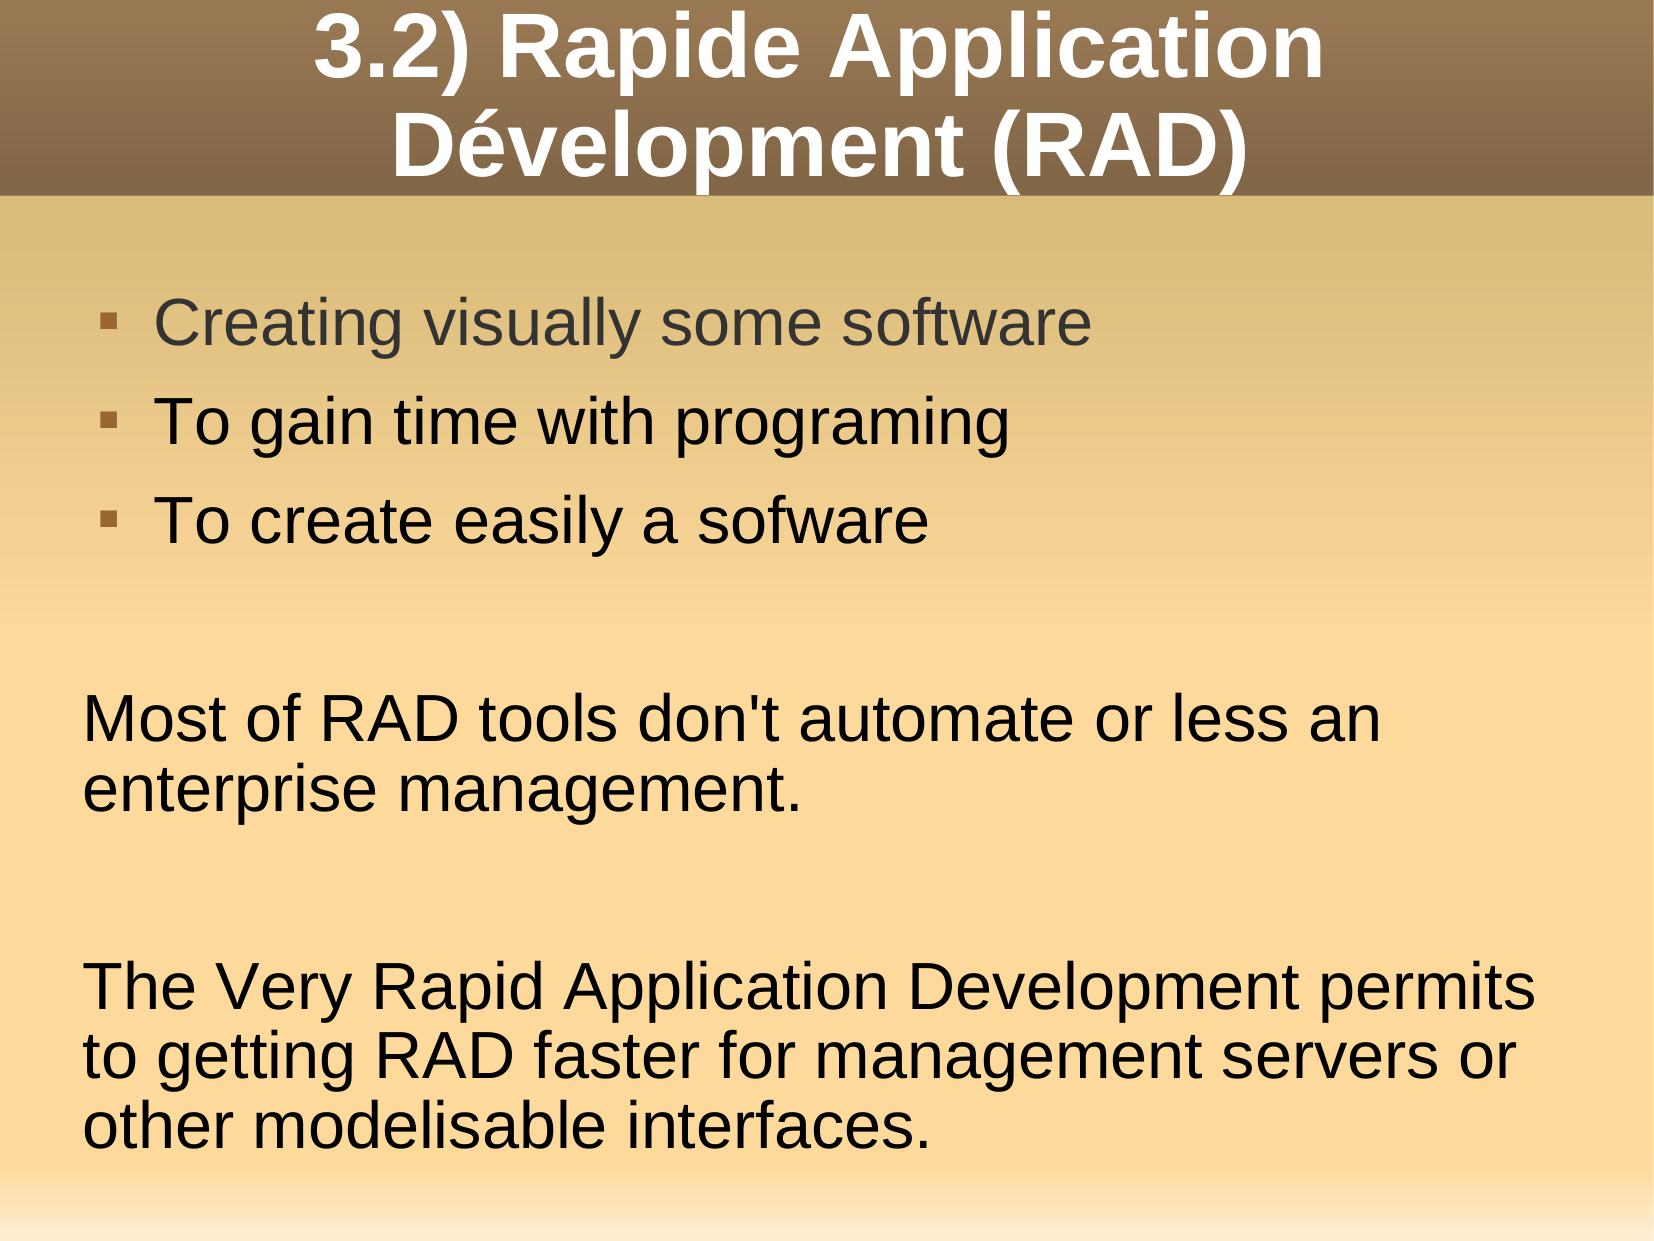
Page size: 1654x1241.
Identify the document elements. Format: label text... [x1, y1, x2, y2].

list Creating visually some software To gain time with programing To create easily a sofware Most of RAD tools don't automate or less an enterprise management. The Very Rapid Application Development permits to getting RAD faster for management servers or other modelisable interfaces. [82, 290, 1571, 1168]
picture [0, 0, 1654, 1241]
title 3.2) Rapide Application Dévelopment (RAD)‏ [76, 0, 1565, 198]
